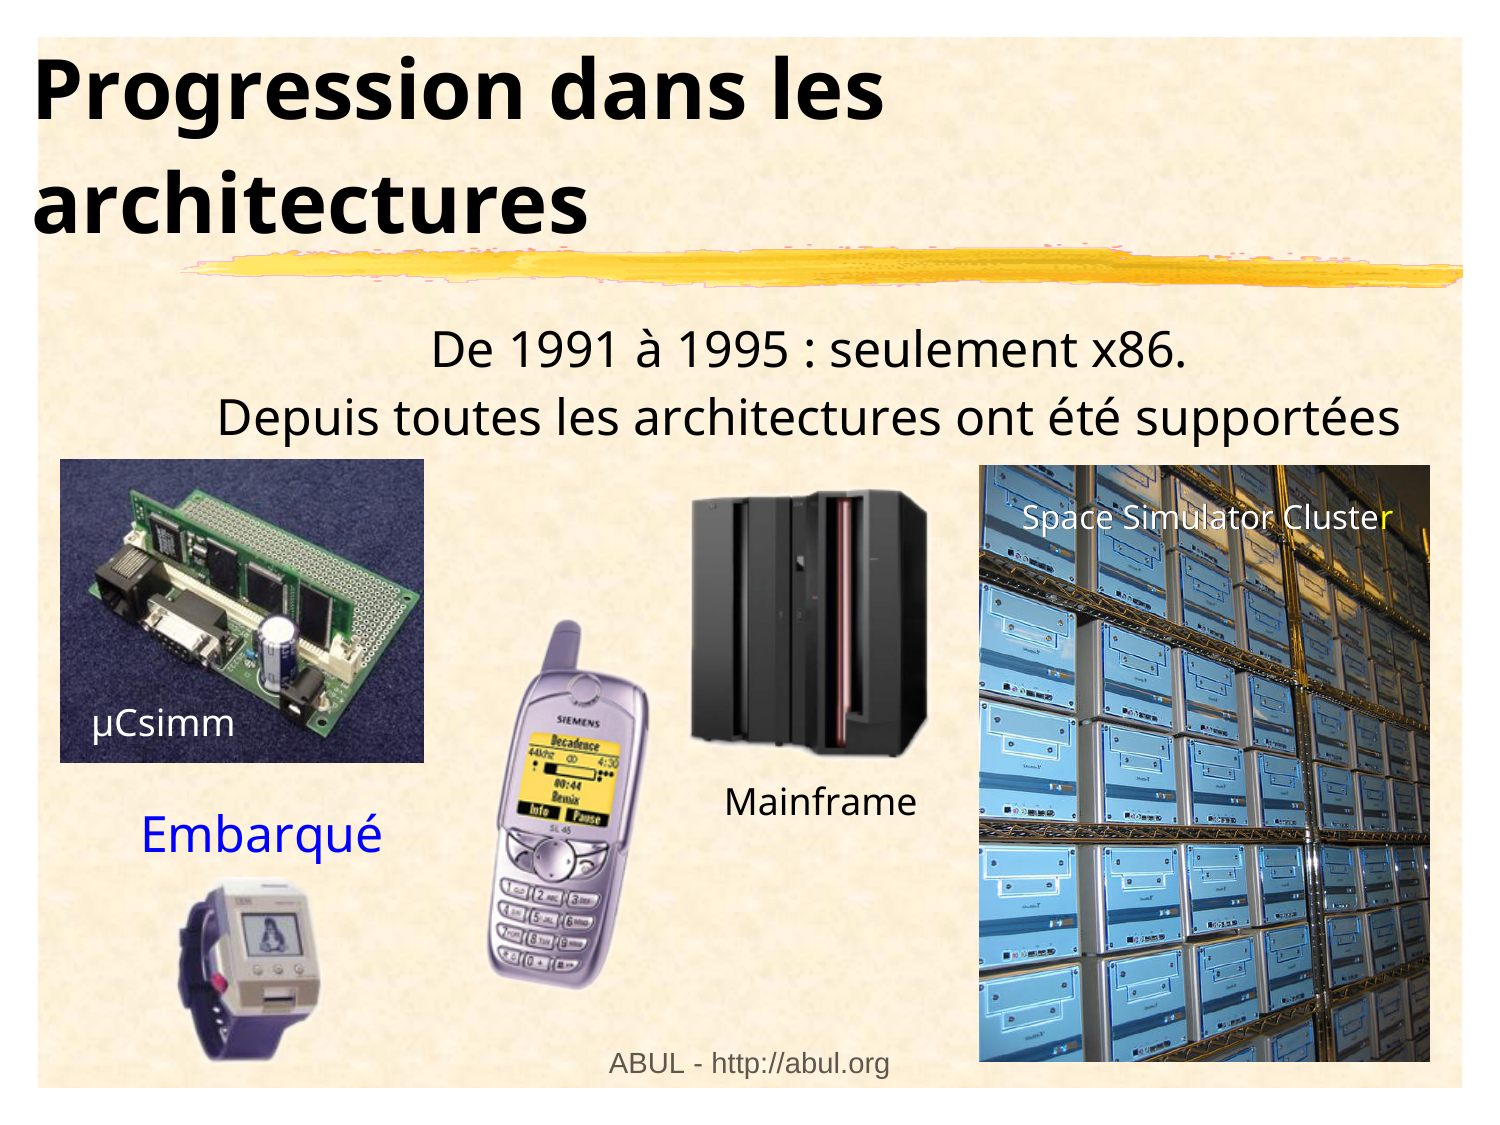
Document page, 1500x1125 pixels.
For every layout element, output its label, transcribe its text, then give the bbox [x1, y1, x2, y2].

text_box Embarqué [140, 799, 371, 861]
picture [37, 251, 1463, 1088]
text_box Space Simulator Cluster [1021, 493, 1383, 533]
text_box Mainframe [723, 775, 902, 820]
text_box µCsimm [91, 696, 229, 741]
text_box De 1991 à 1995 : seulement x86. Depuis toutes les architectures ont été supportées [216, 313, 1328, 430]
title Progression dans les architectures [31, 37, 1463, 251]
